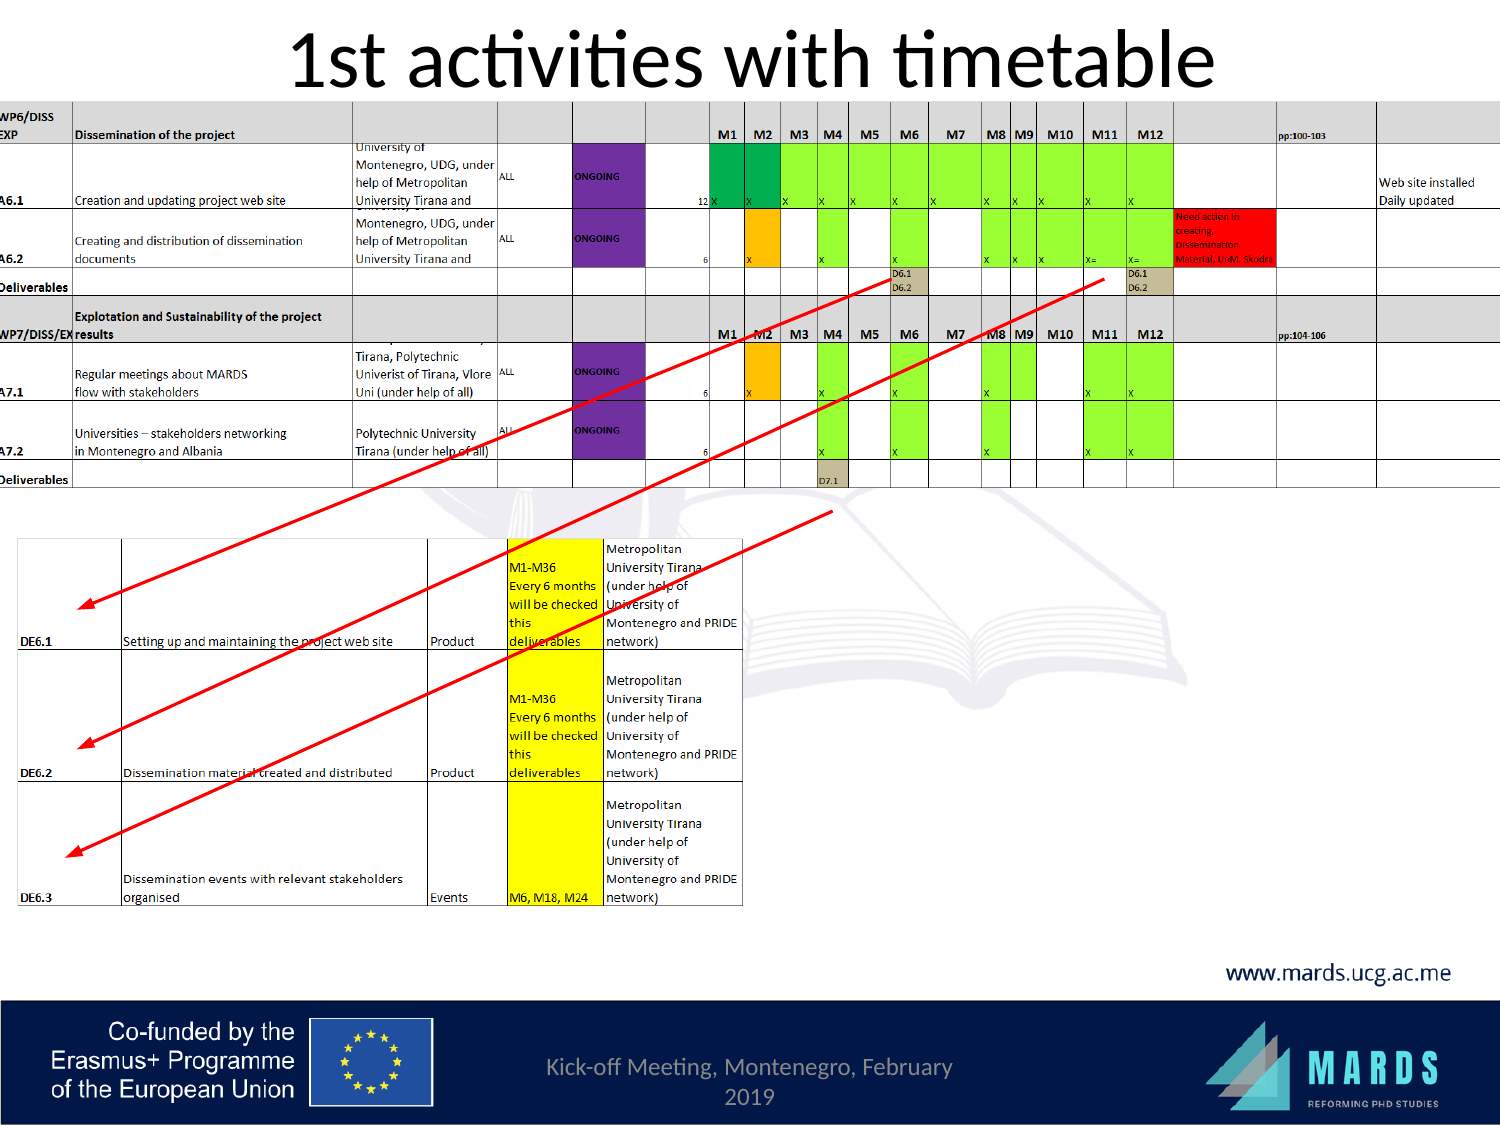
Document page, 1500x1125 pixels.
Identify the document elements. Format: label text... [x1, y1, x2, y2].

picture [0, 101, 1500, 488]
title 1st activities with timetable [76, 0, 1427, 67]
picture [17, 538, 743, 906]
text_box Kick-off Meeting, Montenegro, February 2019 [512, 1042, 988, 1103]
